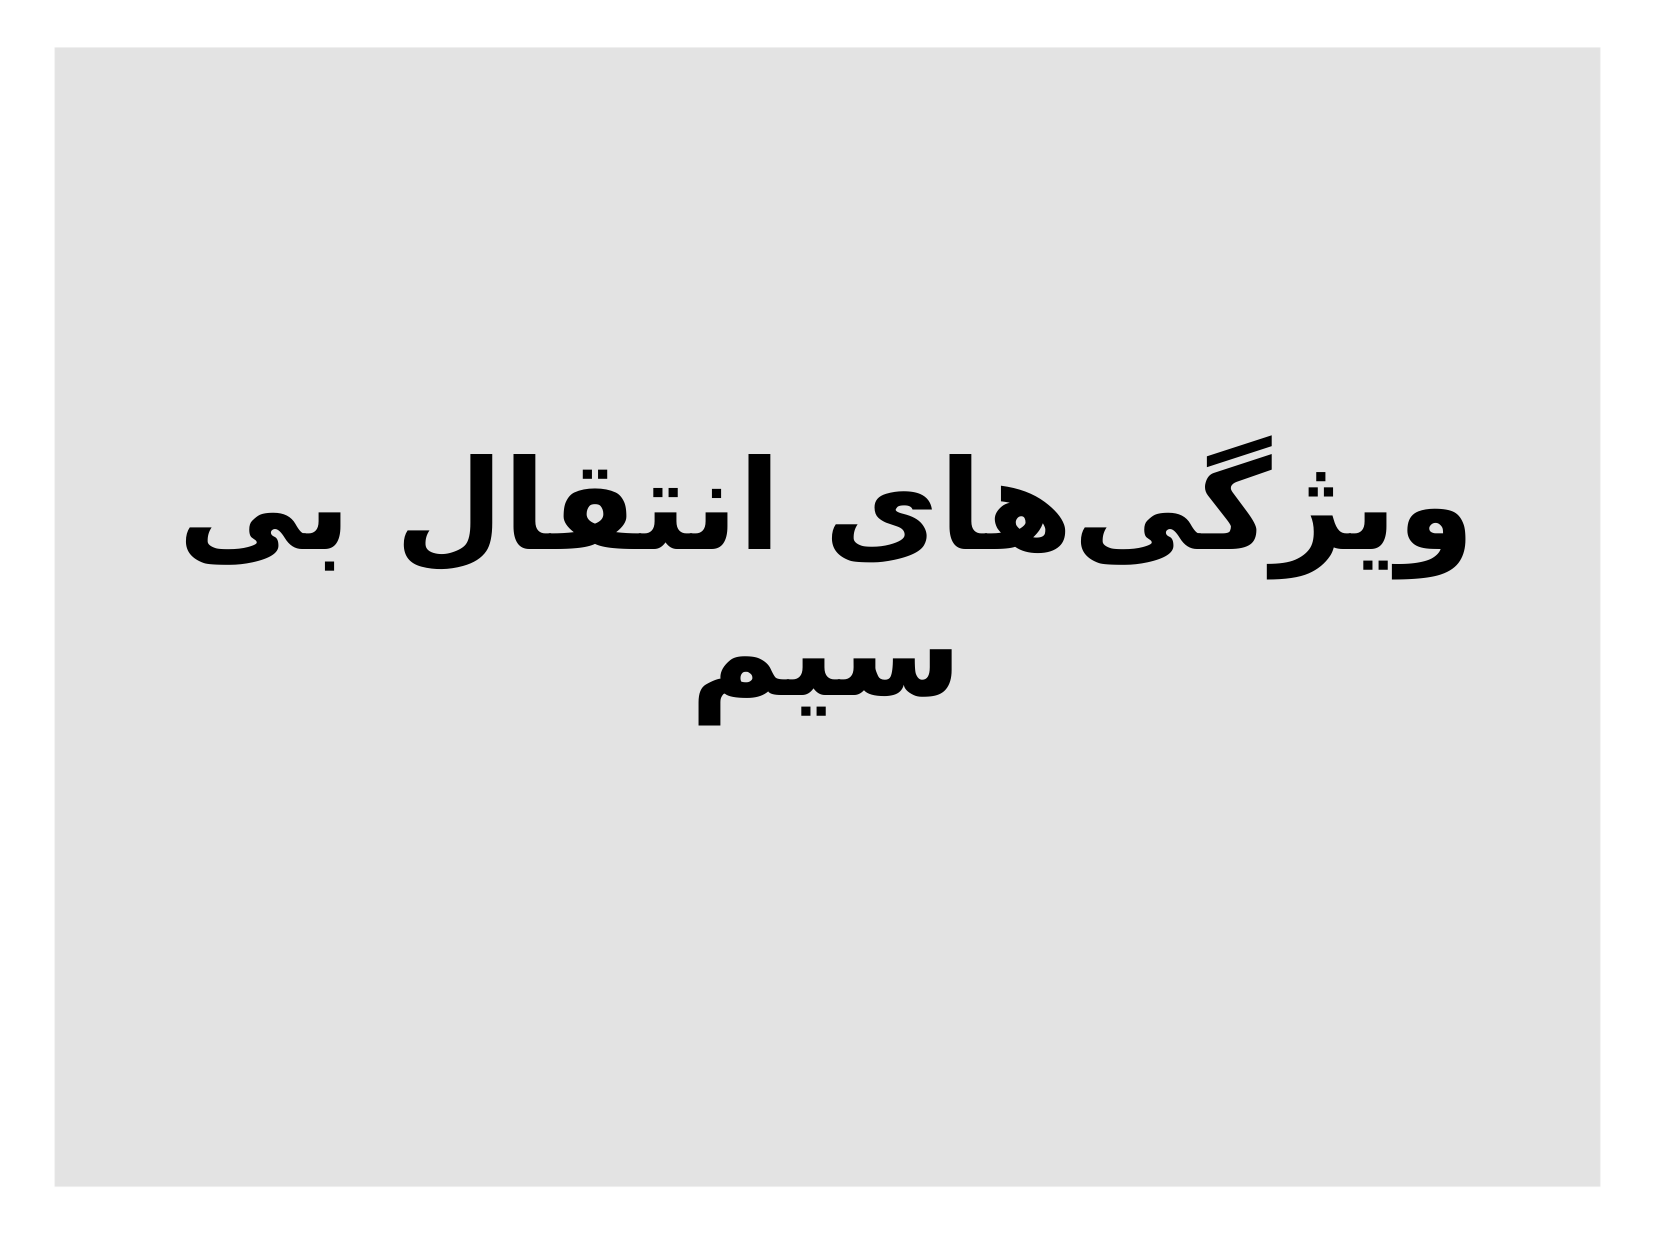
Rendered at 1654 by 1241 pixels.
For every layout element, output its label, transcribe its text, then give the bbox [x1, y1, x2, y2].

subtitle ویژگی‌های انتقال بی سیم [82, 49, 1571, 1109]
picture [0, 0, 1654, 1241]
